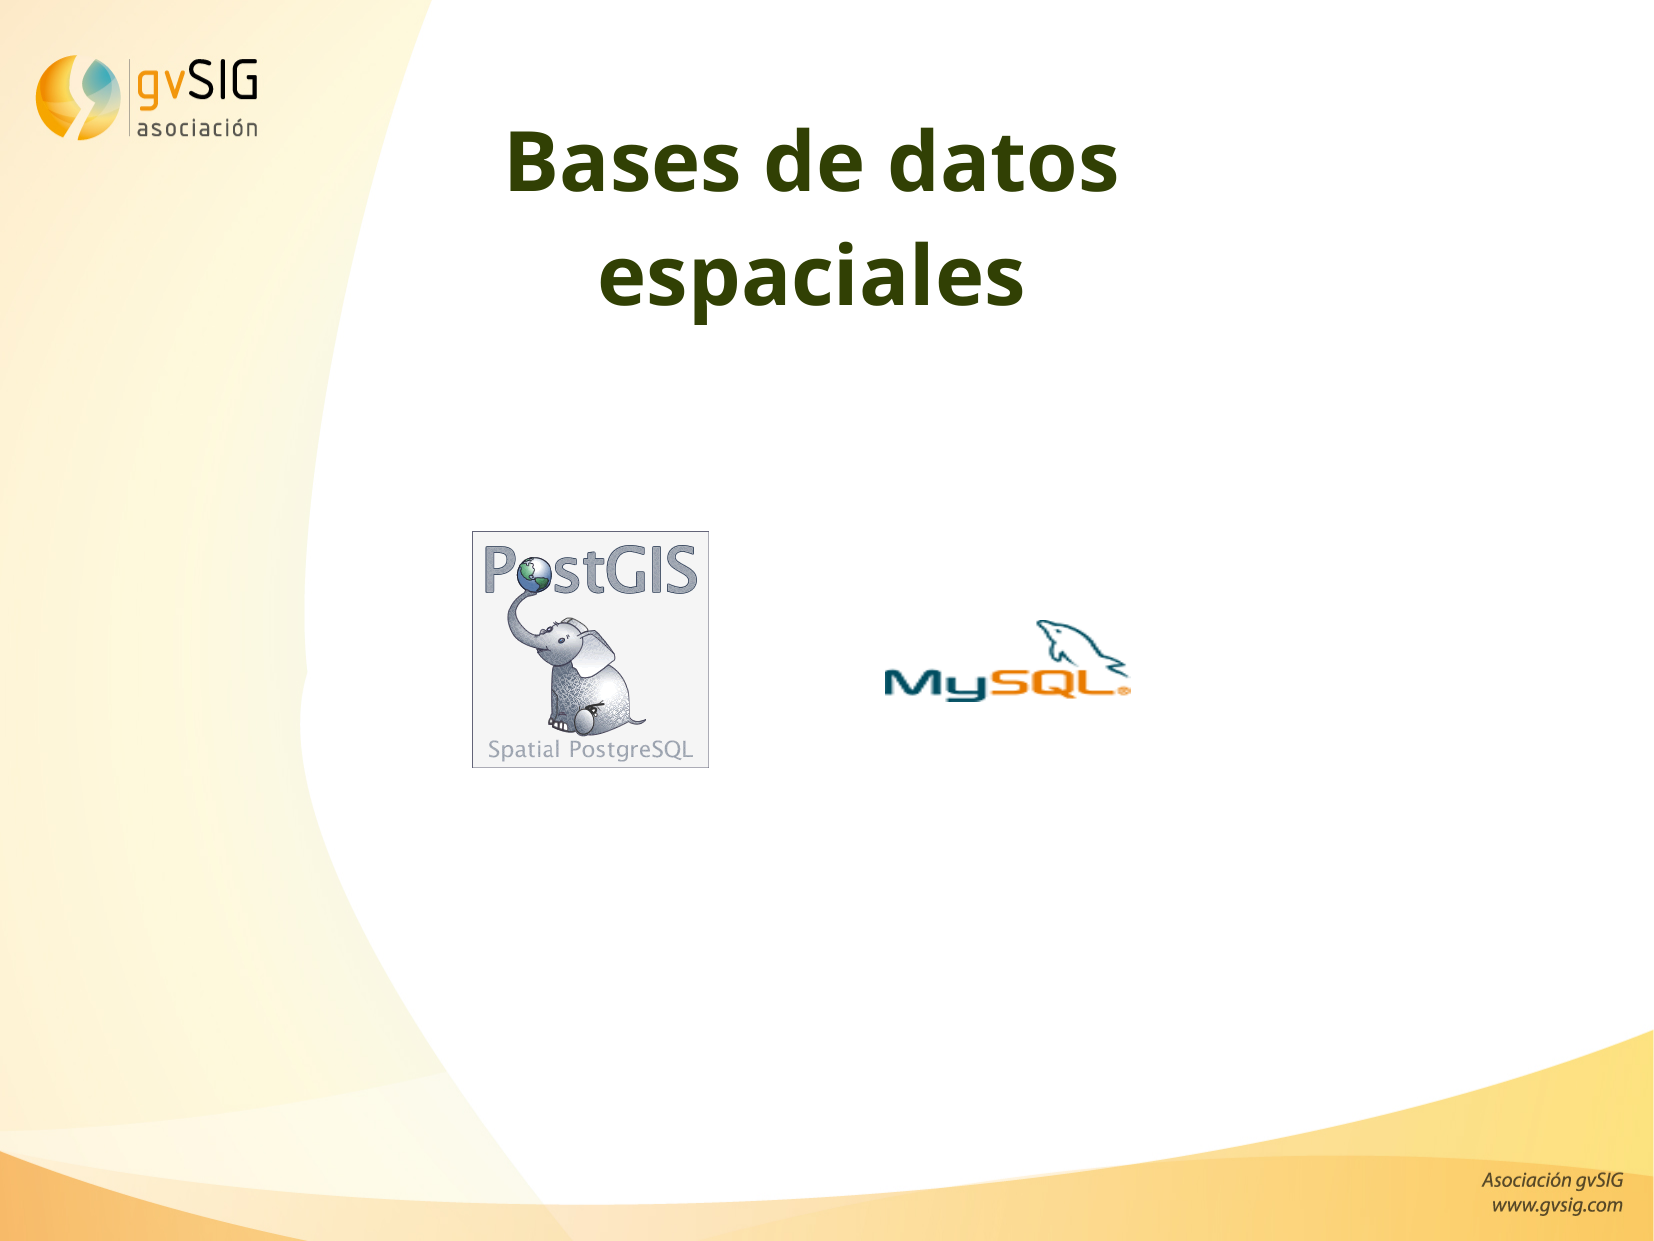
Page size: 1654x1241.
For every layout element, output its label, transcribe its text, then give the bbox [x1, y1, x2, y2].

picture [0, 0, 1654, 1241]
title Bases de datos espaciales [324, 118, 1300, 313]
